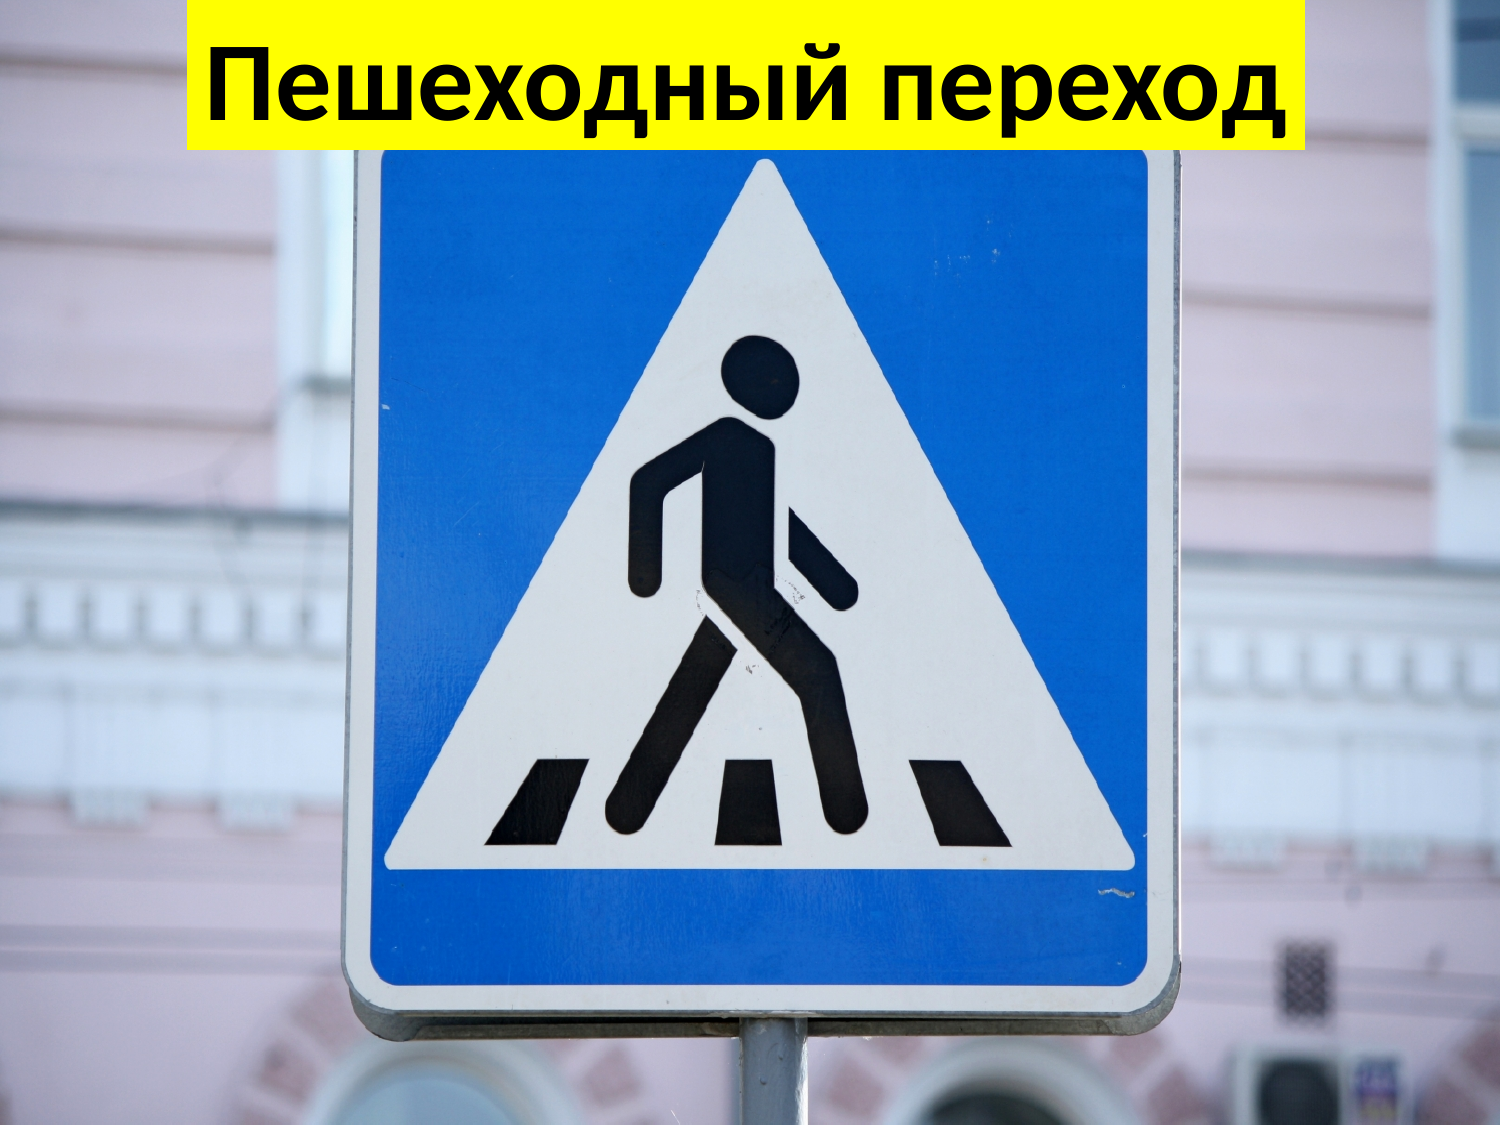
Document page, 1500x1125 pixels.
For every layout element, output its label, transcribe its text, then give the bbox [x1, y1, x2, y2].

text_box Пешеходный переход [187, 0, 1305, 150]
picture [0, 0, 1500, 1125]
